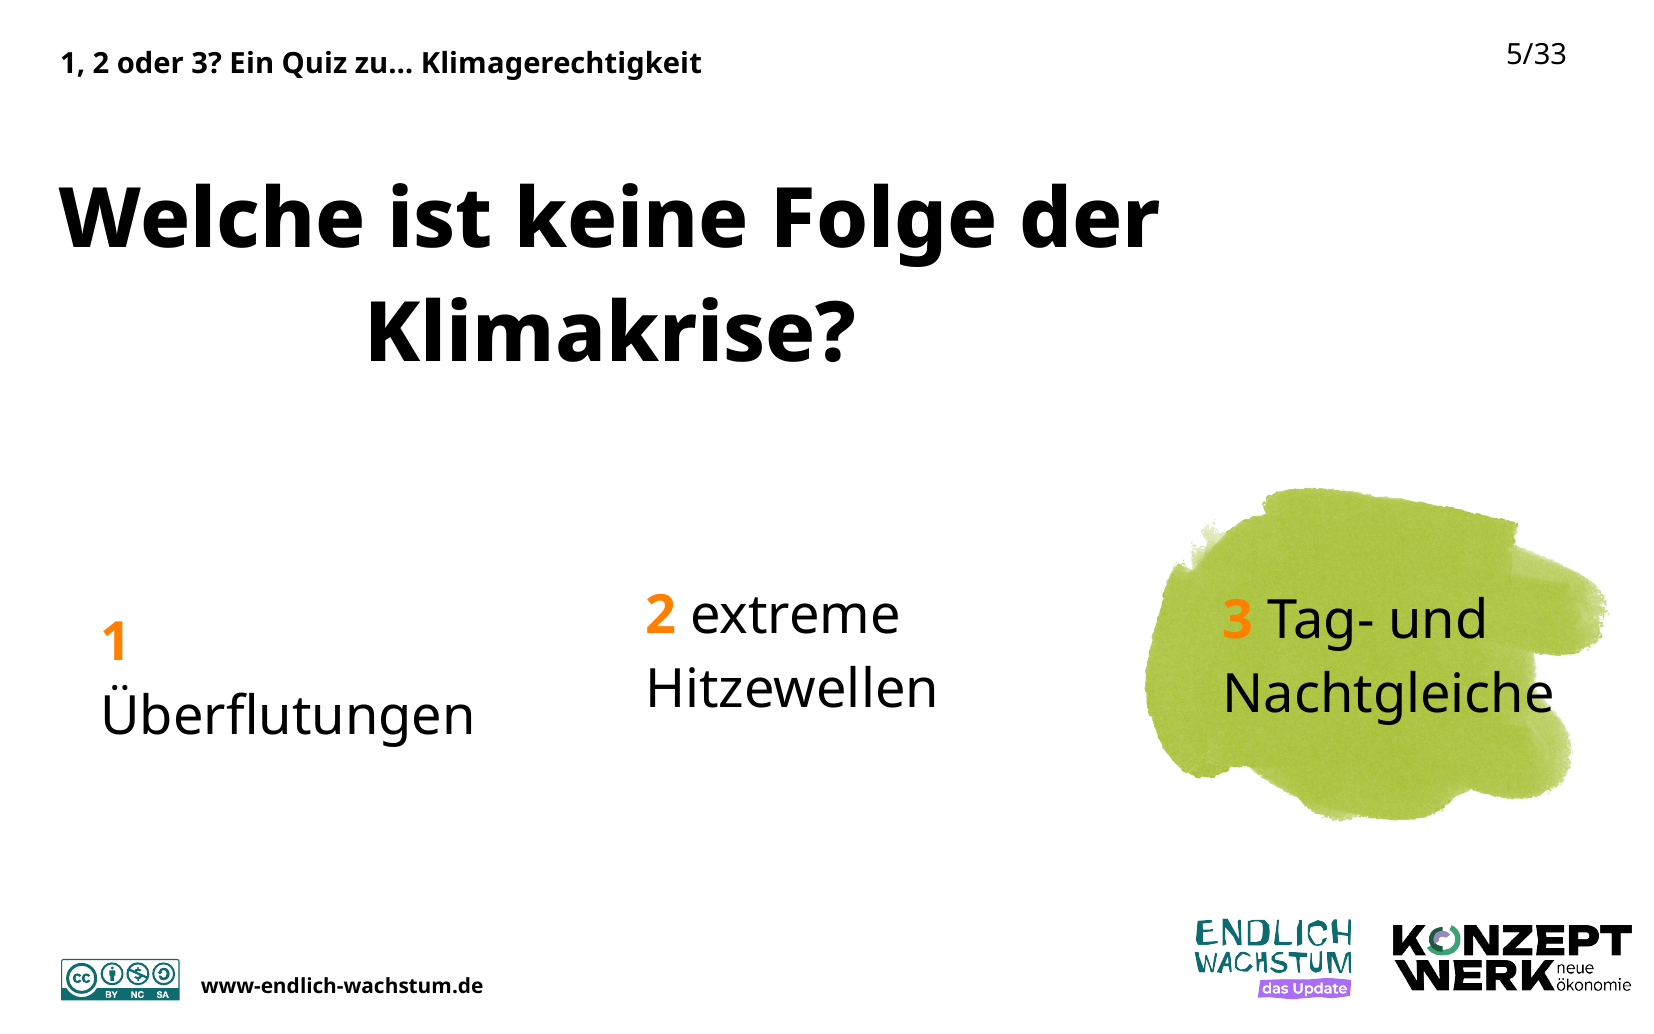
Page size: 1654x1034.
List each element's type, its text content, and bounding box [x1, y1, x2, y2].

picture [1144, 532, 1610, 823]
text_box 3 Tag- und Nachtgleiche [1136, 572, 1598, 709]
text_box 1 Überflutungen [14, 594, 520, 731]
title Welche ist keine Folge der Klimakrise? [59, 158, 1654, 532]
picture [1176, 900, 1374, 1011]
text_box 2 extreme Hitzewellen [559, 567, 1056, 776]
picture [1387, 917, 1636, 997]
